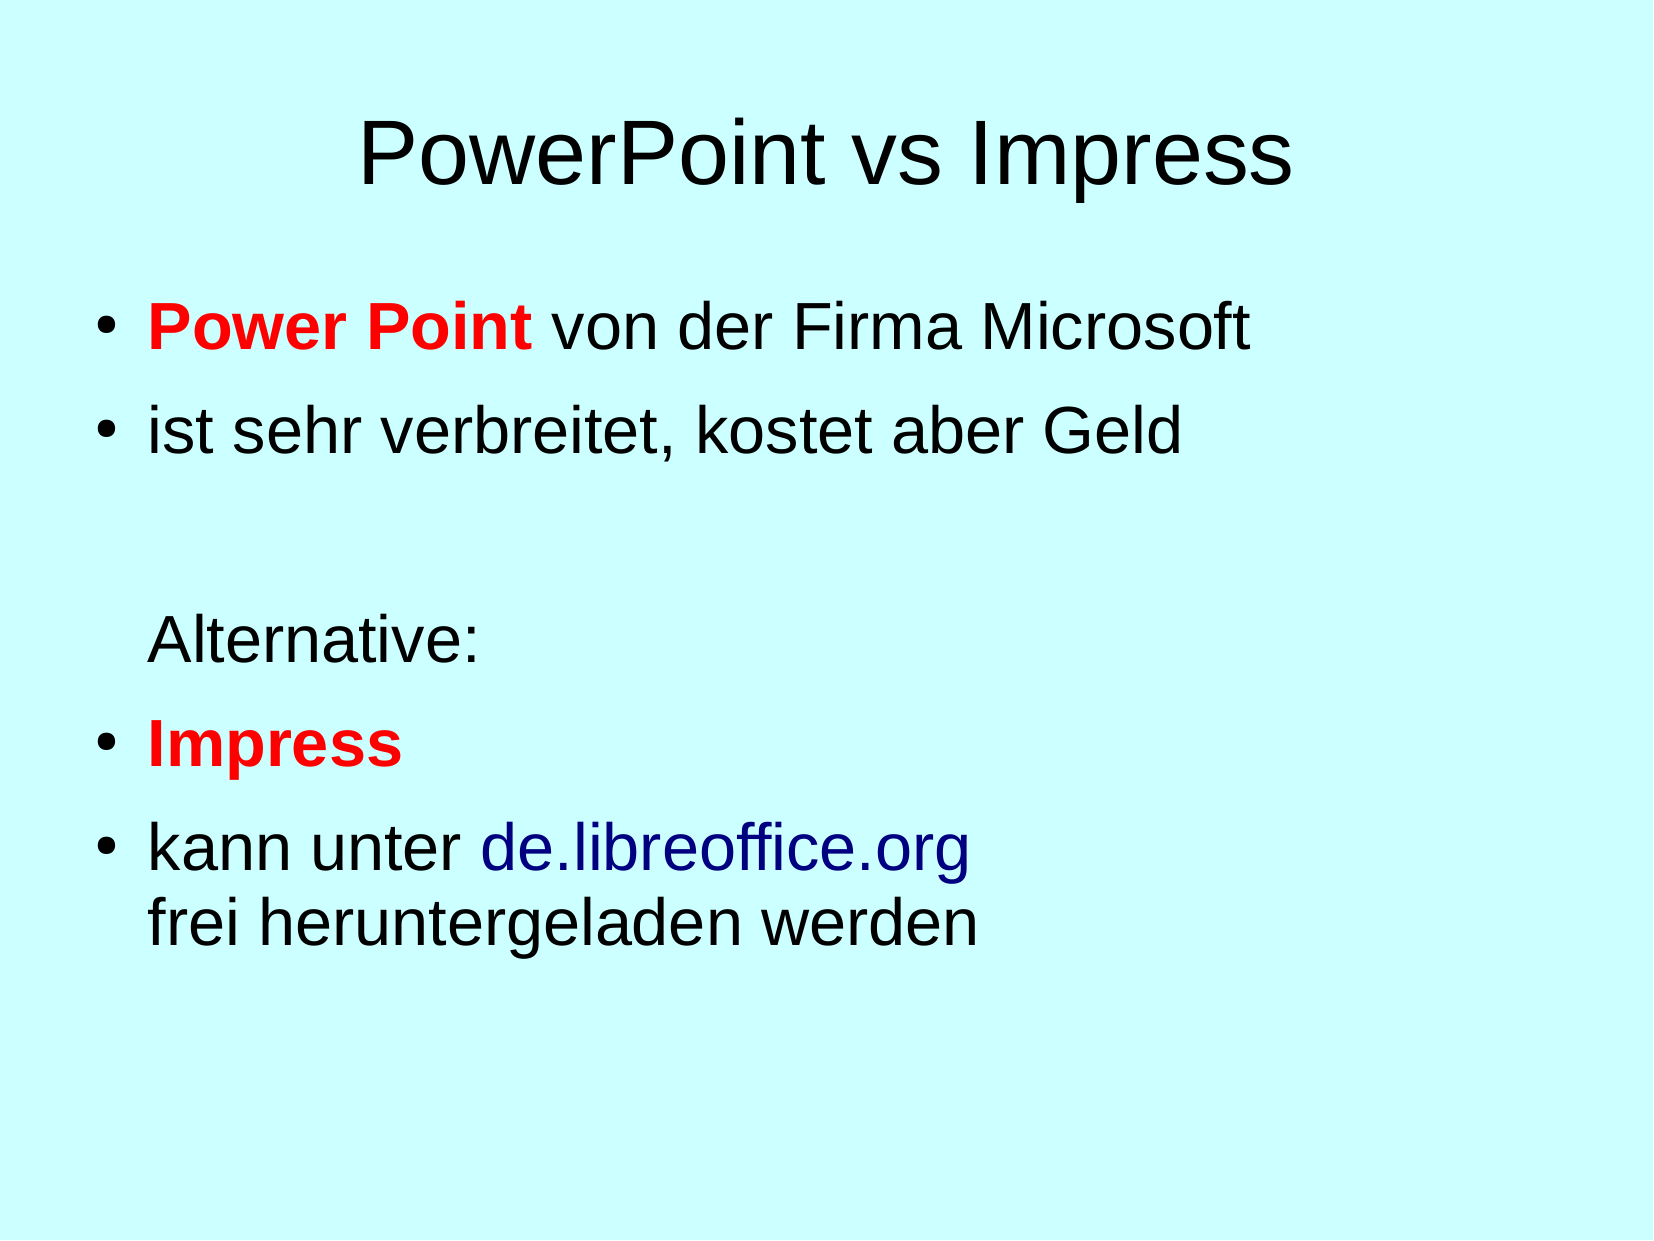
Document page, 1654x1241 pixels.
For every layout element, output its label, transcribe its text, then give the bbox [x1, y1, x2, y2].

list Power Point von der Firma Microsoft ist sehr verbreitet, kostet aber Geld Alternative: Impress kann unter de.libreoffice.org frei heruntergeladen werden [76, 288, 1565, 1093]
title PowerPoint vs Impress [82, 49, 1571, 257]
